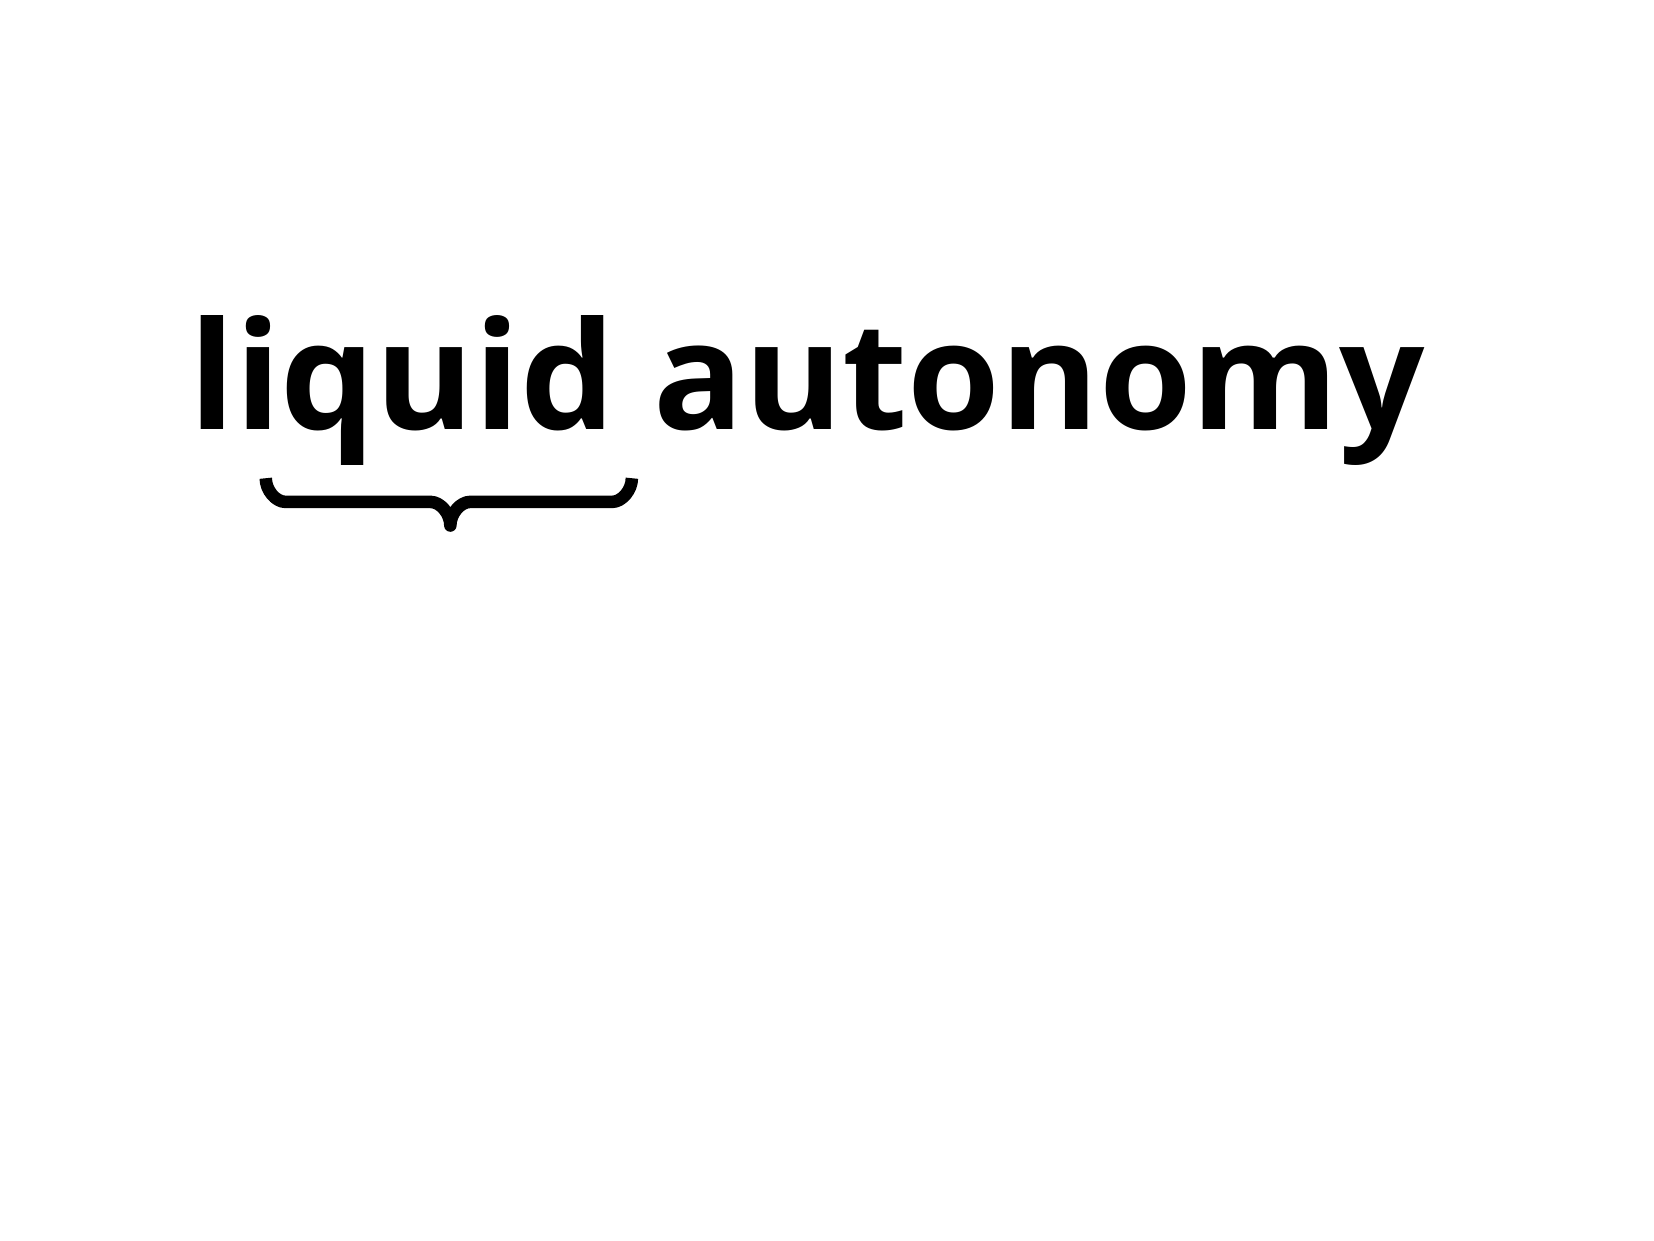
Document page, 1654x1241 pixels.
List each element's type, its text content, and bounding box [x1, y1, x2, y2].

title liquid autonomy [82, 267, 1571, 475]
